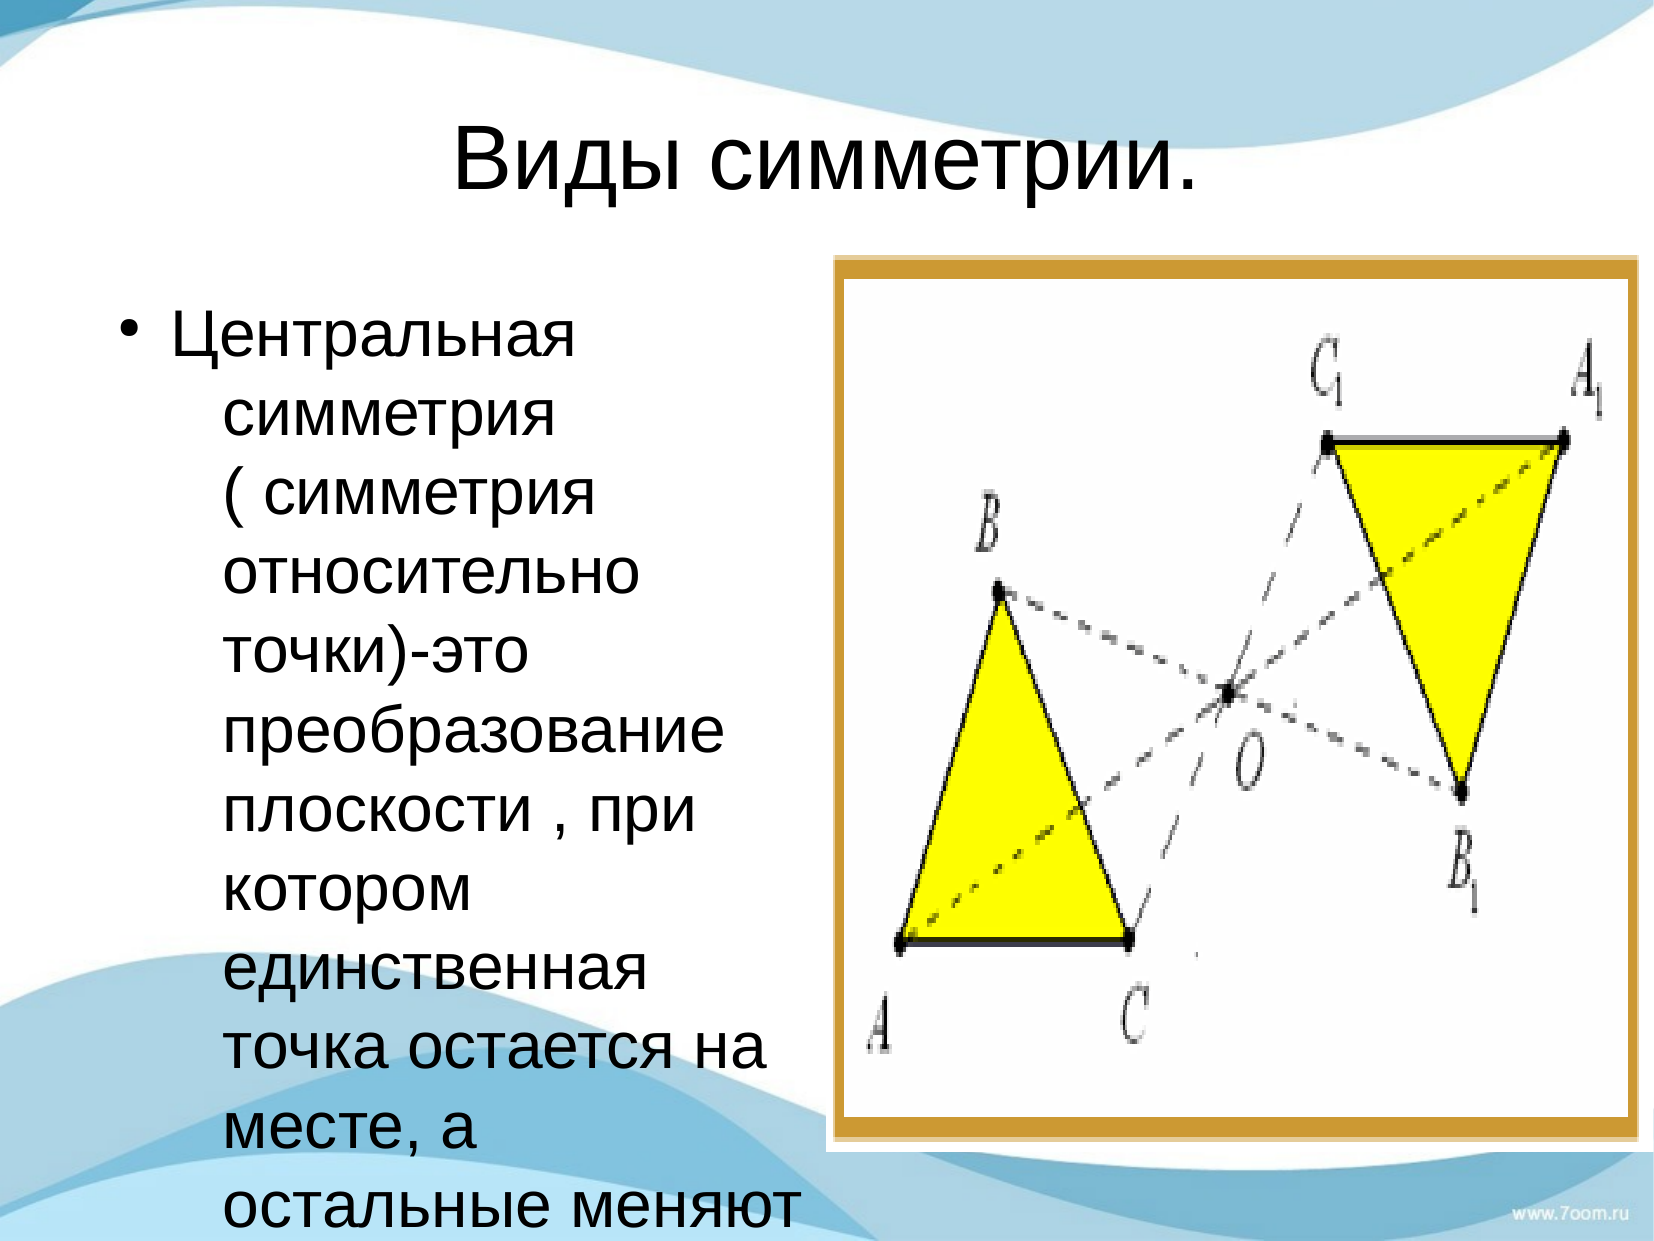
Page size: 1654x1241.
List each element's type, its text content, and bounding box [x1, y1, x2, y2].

picture [826, 236, 1654, 1152]
title Виды симметрии. [82, 49, 1571, 257]
list Центральная симметрия ( симметрия относительно точки)-это преобразование плоскости , при котором единственная точка остается на месте, а остальные меняют свое положение [82, 290, 809, 1113]
